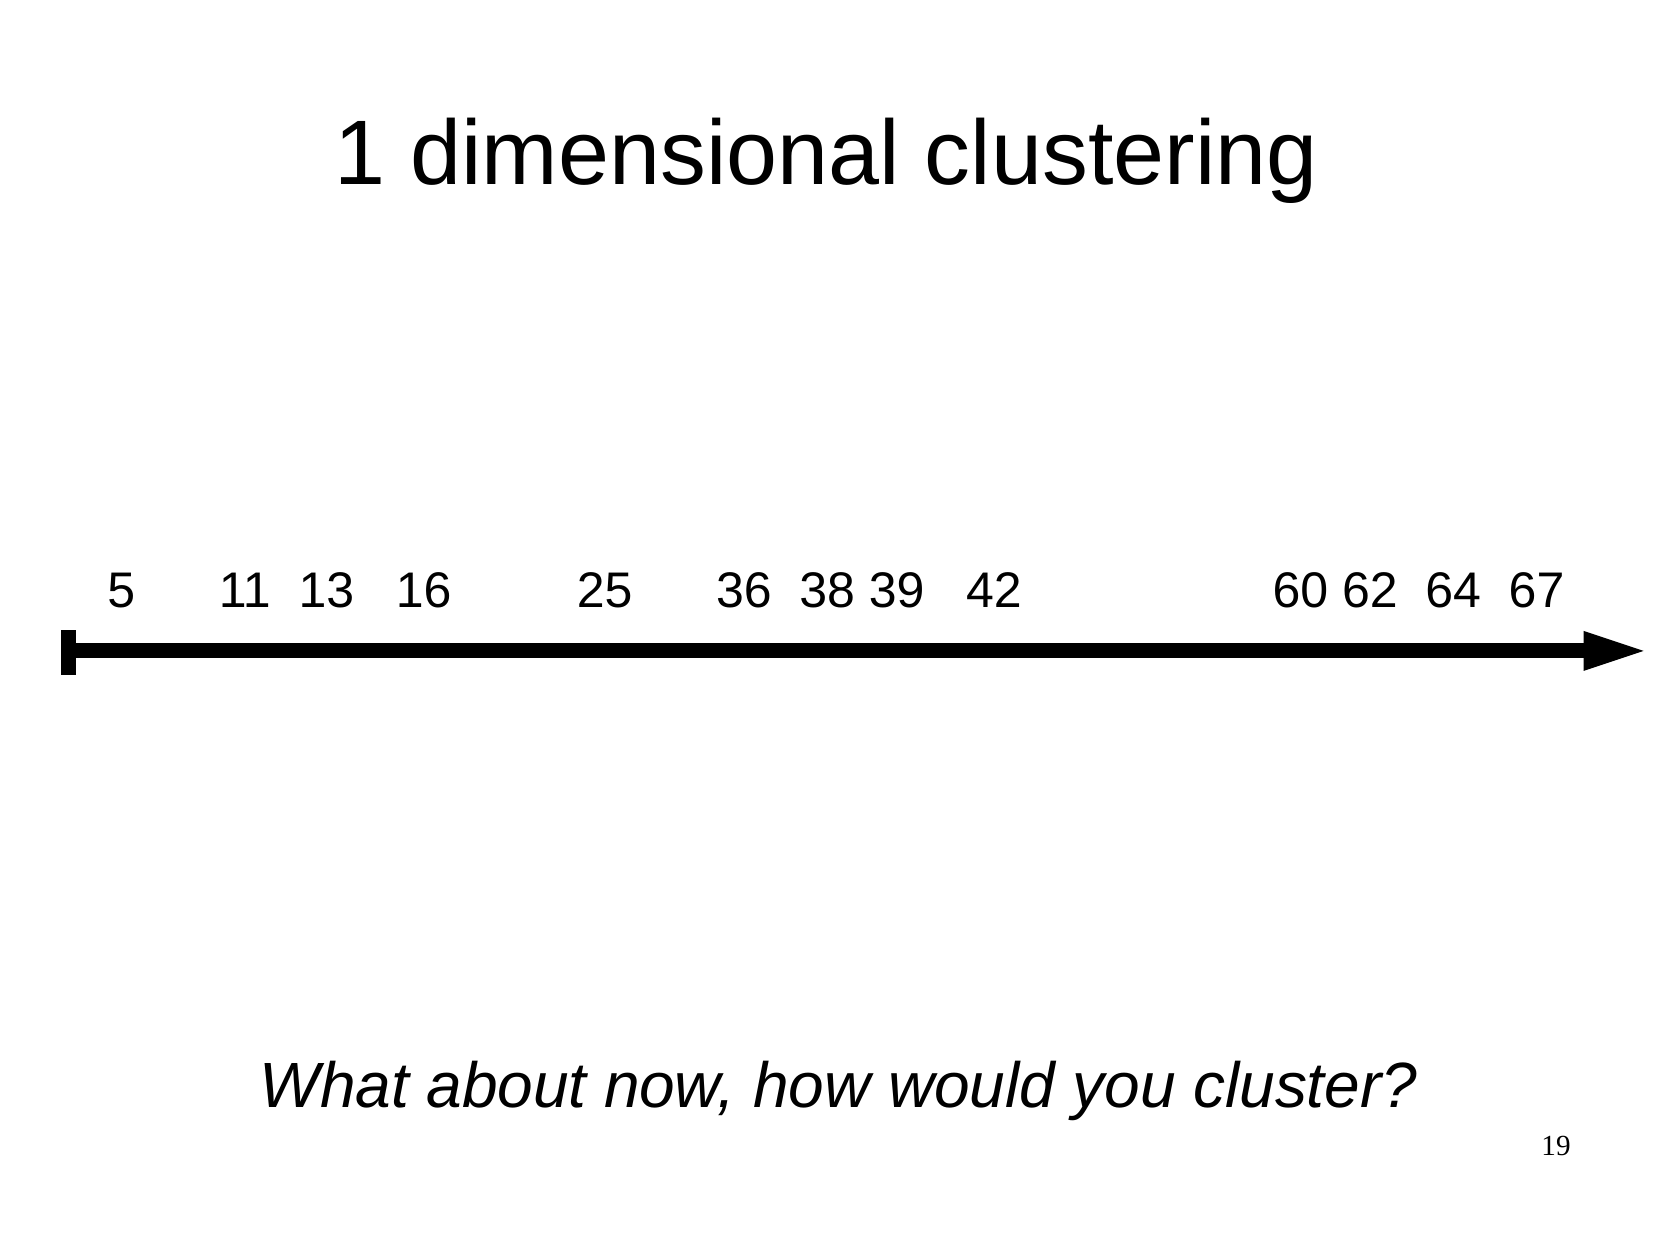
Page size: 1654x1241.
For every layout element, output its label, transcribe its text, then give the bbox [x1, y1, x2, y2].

text_box What about now, how would you cluster? [191, 1050, 1425, 1140]
title 1 dimensional clustering [82, 49, 1571, 257]
text_box 5 11 13 16 25 36 38 39 42 60 62 64 67 [36, 555, 1601, 627]
